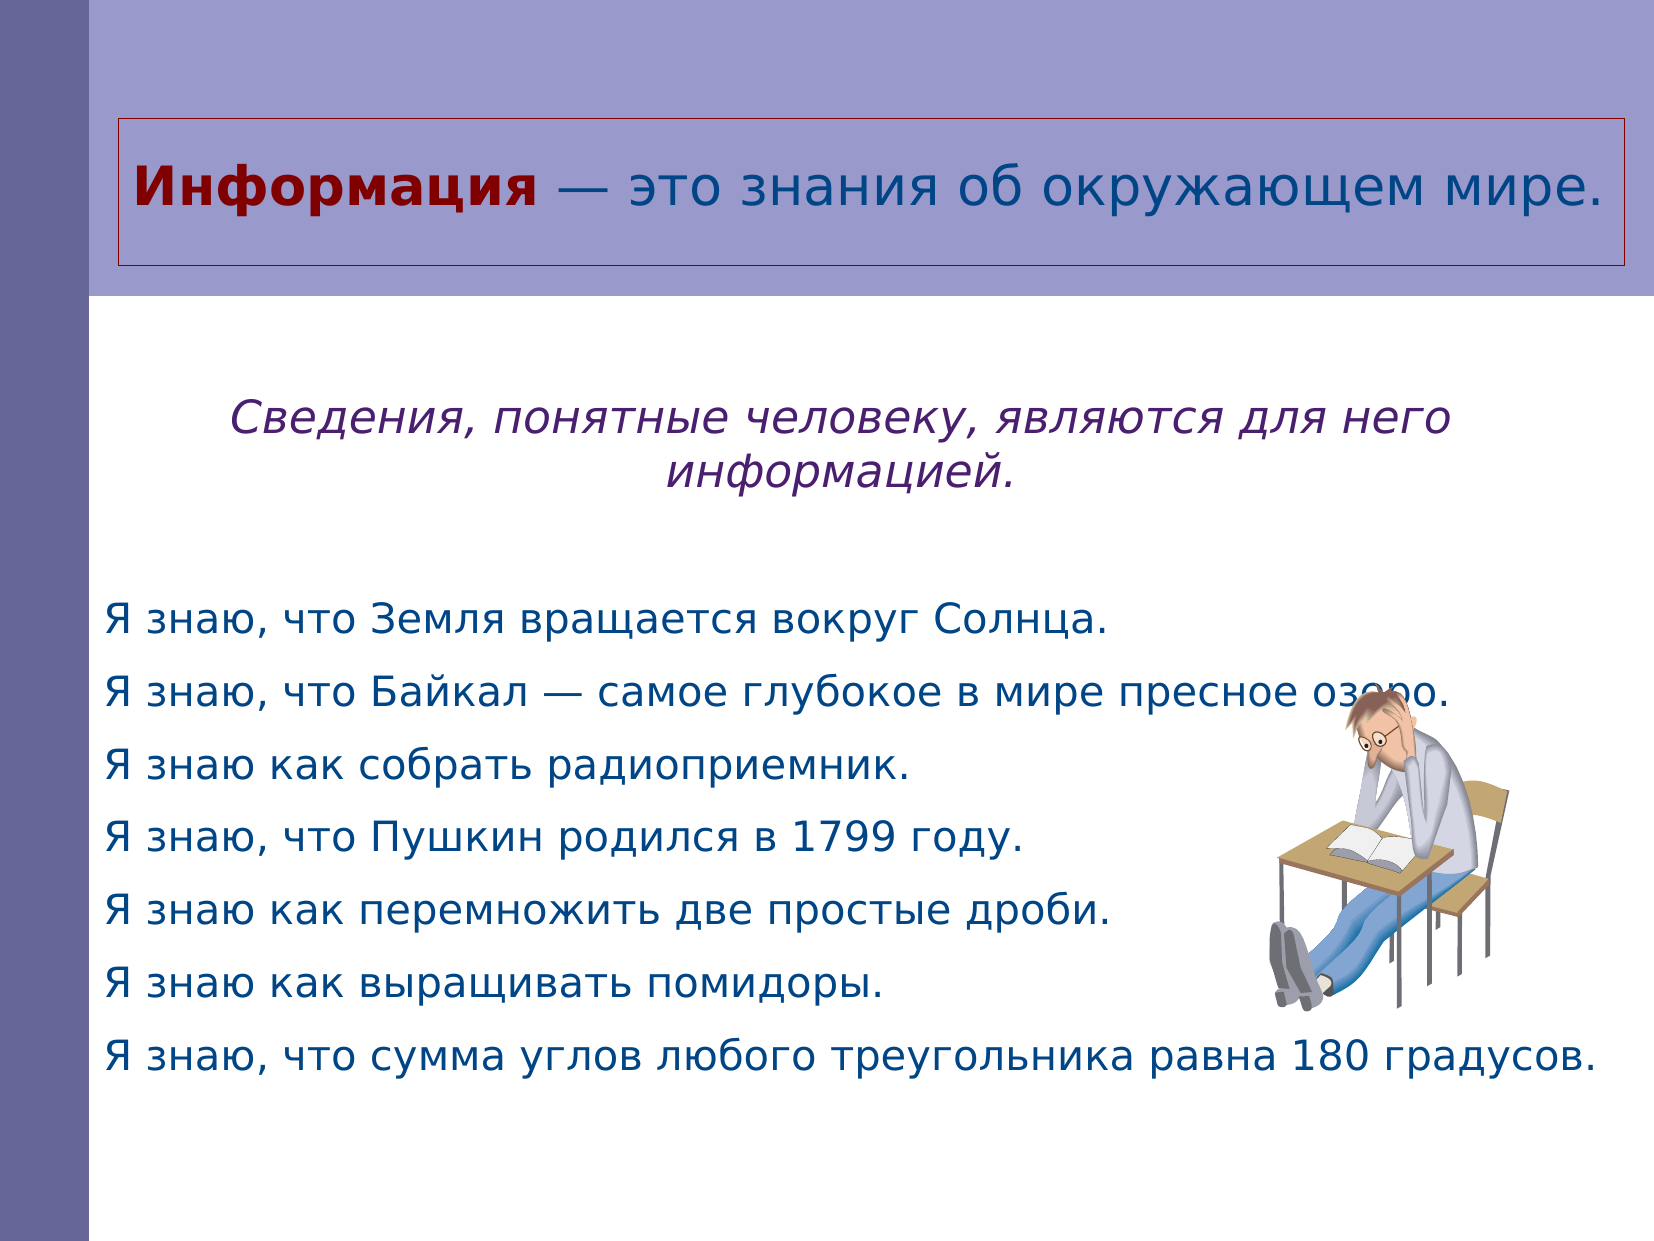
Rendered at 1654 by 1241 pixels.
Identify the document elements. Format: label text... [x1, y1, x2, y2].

picture [1269, 679, 1514, 1013]
text_box Информация — это знания об окружающем мире. [119, 147, 1624, 226]
text_box Сведения, понятные человеку, являются для него информацией. [59, 383, 1625, 506]
text_box Я знаю, что Земля вращается вокруг Солнца. Я знаю, что Байкал — самое глубокое в мире пресное озеро. Я знаю как собрать радиоприемник. Я знаю, что Пушкин родился в 1799 году. Я знаю как перемножить две простые дроби. Я знаю как выращивать помидоры. Я знаю, что сумма углов любого треугольника равна 180 градусов. [88, 563, 1625, 1063]
